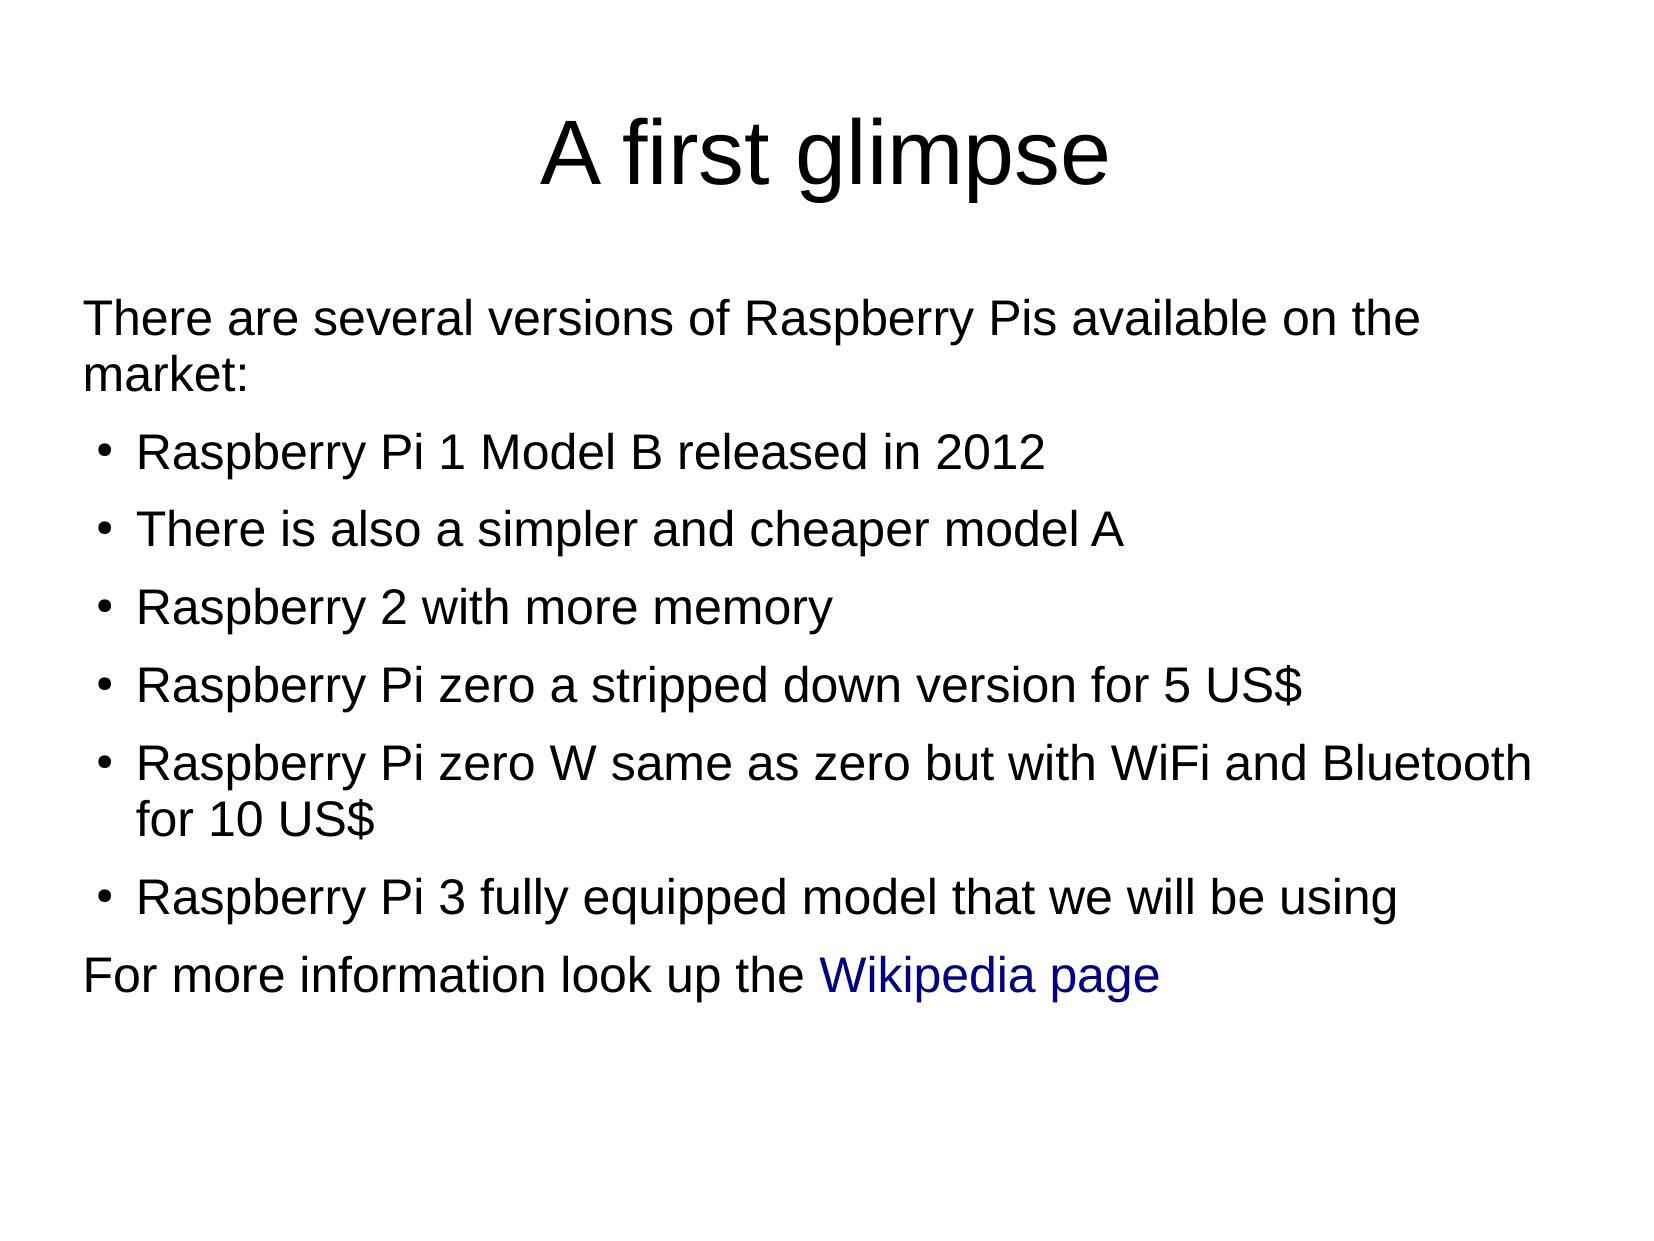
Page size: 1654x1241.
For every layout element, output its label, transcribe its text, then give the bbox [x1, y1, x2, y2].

list There are several versions of Raspberry Pis available on the market: Raspberry Pi 1 Model B released in 2012 There is also a simpler and cheaper model A Raspberry 2 with more memory Raspberry Pi zero a stripped down version for 5 US$ Raspberry Pi zero W same as zero but with WiFi and Bluetooth for 10 US$ Raspberry Pi 3 fully equipped model that we will be using For more information look up the Wikipedia page [82, 290, 1571, 1010]
title A first glimpse [82, 49, 1571, 257]
